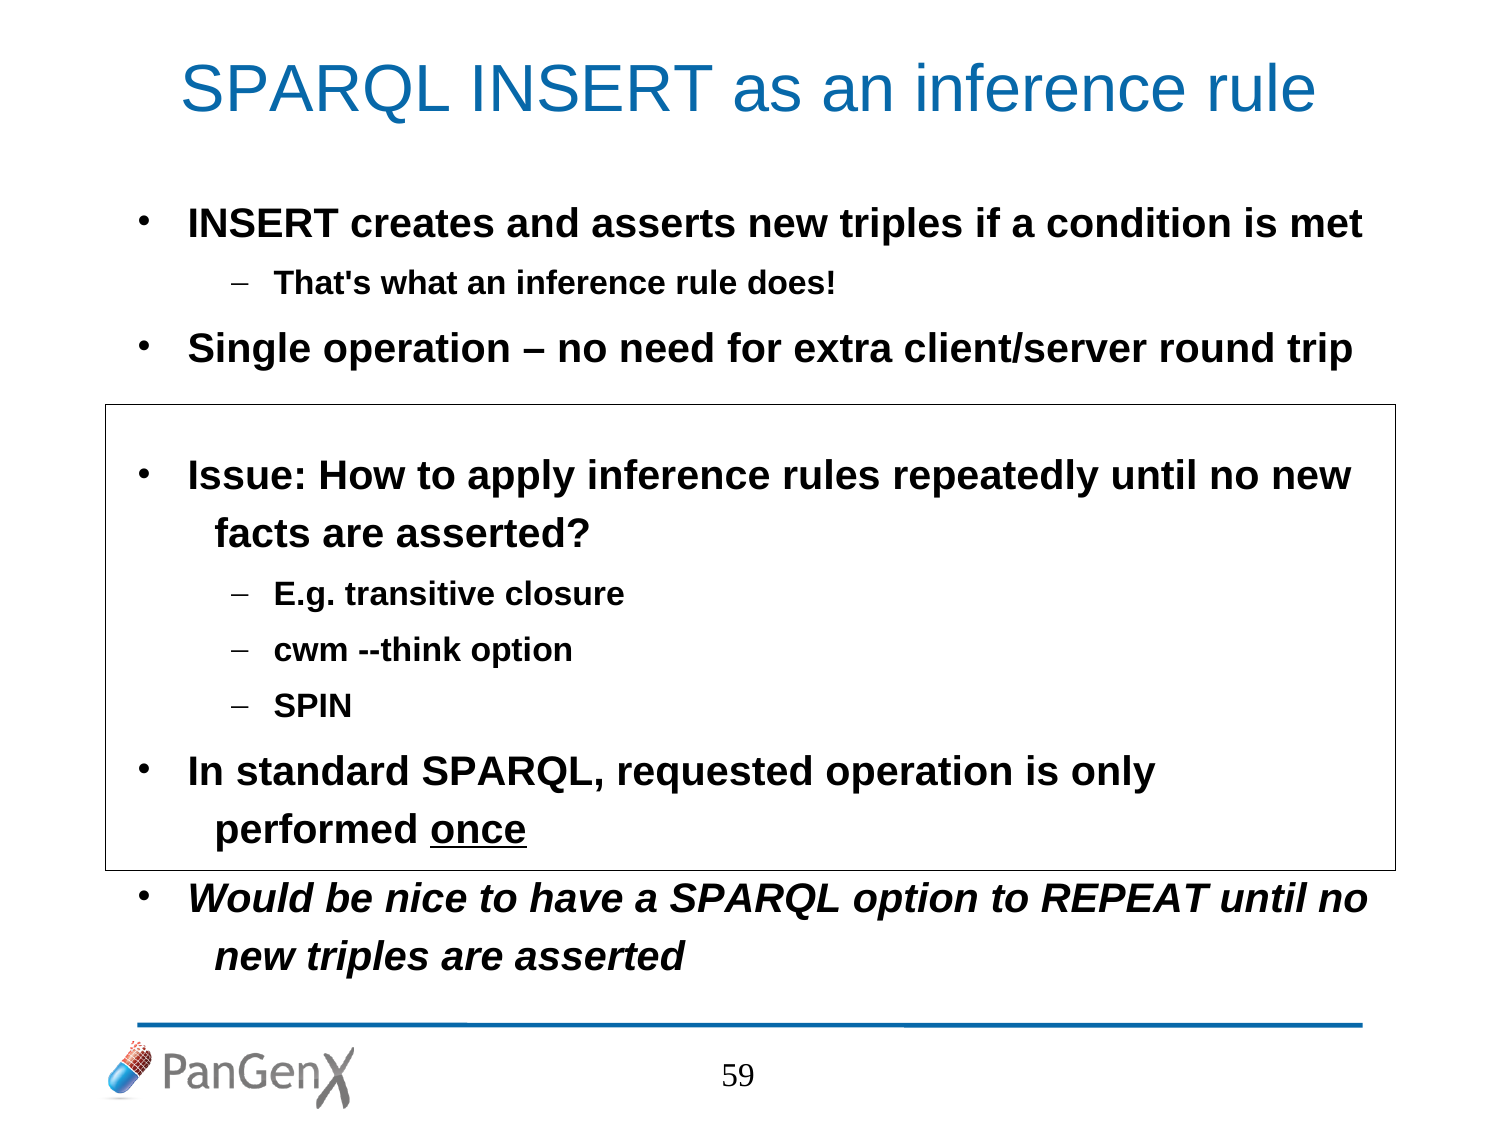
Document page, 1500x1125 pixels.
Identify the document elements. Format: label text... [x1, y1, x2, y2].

title SPARQL INSERT as an inference rule [0, 6, 1500, 149]
list INSERT creates and asserts new triples if a condition is met That's what an inference rule does! Single operation – no need for extra client/server round trip Issue: How to apply inference rules repeatedly until no new facts are asserted? E.g. transitive closure cwm --think option SPIN In standard SPARQL, requested operation is only performed once Would be nice to have a SPARQL option to REPEAT until no new triples are asserted [115, 179, 1387, 404]
list INSERT creates and asserts new triples if a condition is met That's what an inference rule does! Single operation – no need for extra client/server round trip Issue: How to apply inference rules repeatedly until no new facts are asserted? E.g. transitive closure cwm --think option SPIN In standard SPARQL, requested operation is only performed once Would be nice to have a SPARQL option to REPEAT until no new triples are asserted [115, 405, 1387, 870]
list INSERT creates and asserts new triples if a condition is met That's what an inference rule does! Single operation – no need for extra client/server round trip Issue: How to apply inference rules repeatedly until no new facts are asserted? E.g. transitive closure cwm --think option SPIN In standard SPARQL, requested operation is only performed once Would be nice to have a SPARQL option to REPEAT until no new triples are asserted [115, 871, 1387, 1005]
picture [89, 1041, 354, 1109]
